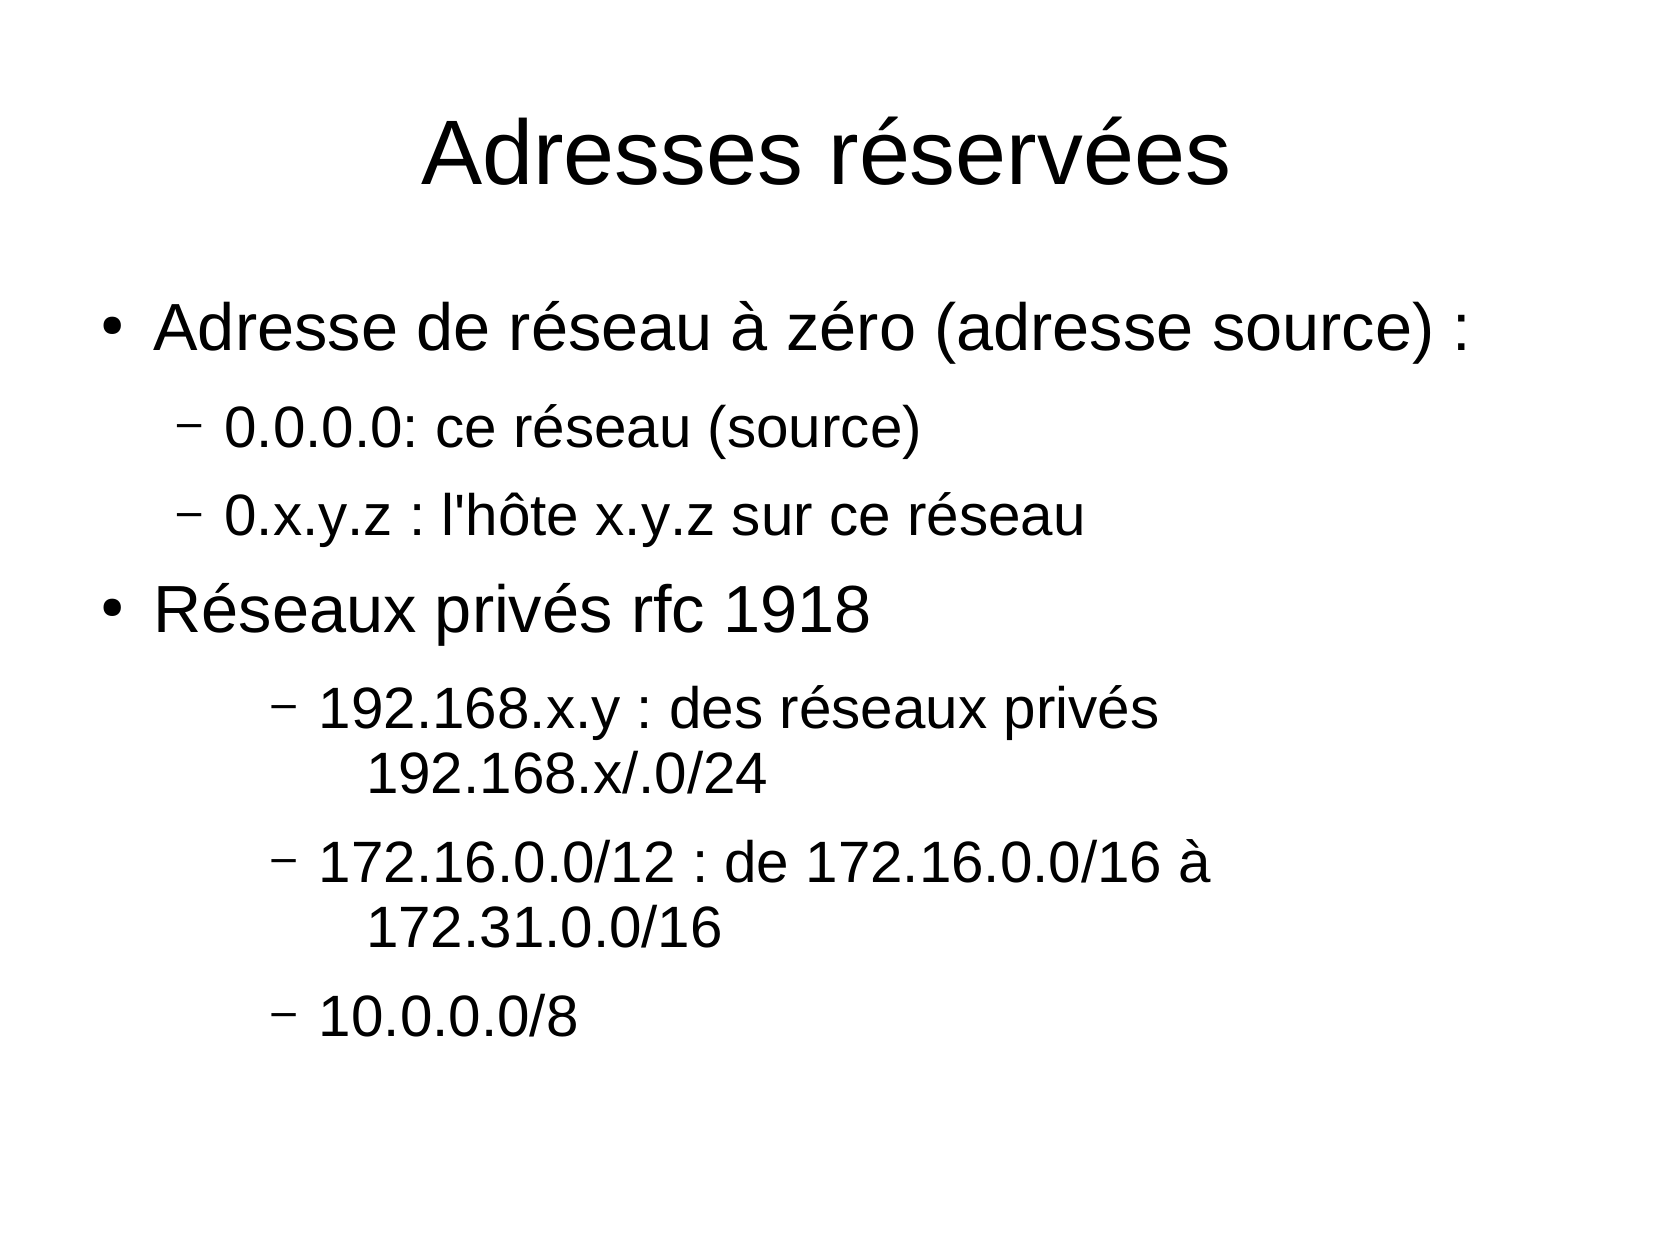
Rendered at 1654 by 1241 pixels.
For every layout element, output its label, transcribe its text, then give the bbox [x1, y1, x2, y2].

title Adresses réservées [82, 49, 1571, 257]
list Adresse de réseau à zéro (adresse source) : 0.0.0.0: ce réseau (source) 0.x.y.z : l'hôte x.y.z sur ce réseau Réseaux privés rfc 1918 192.168.x.y : des réseaux privés 192.168.x/.0/24 172.16.0.0/12 : de 172.16.0.0/16 à 172.31.0.0/16 10.0.0.0/8 [82, 290, 1571, 1094]
